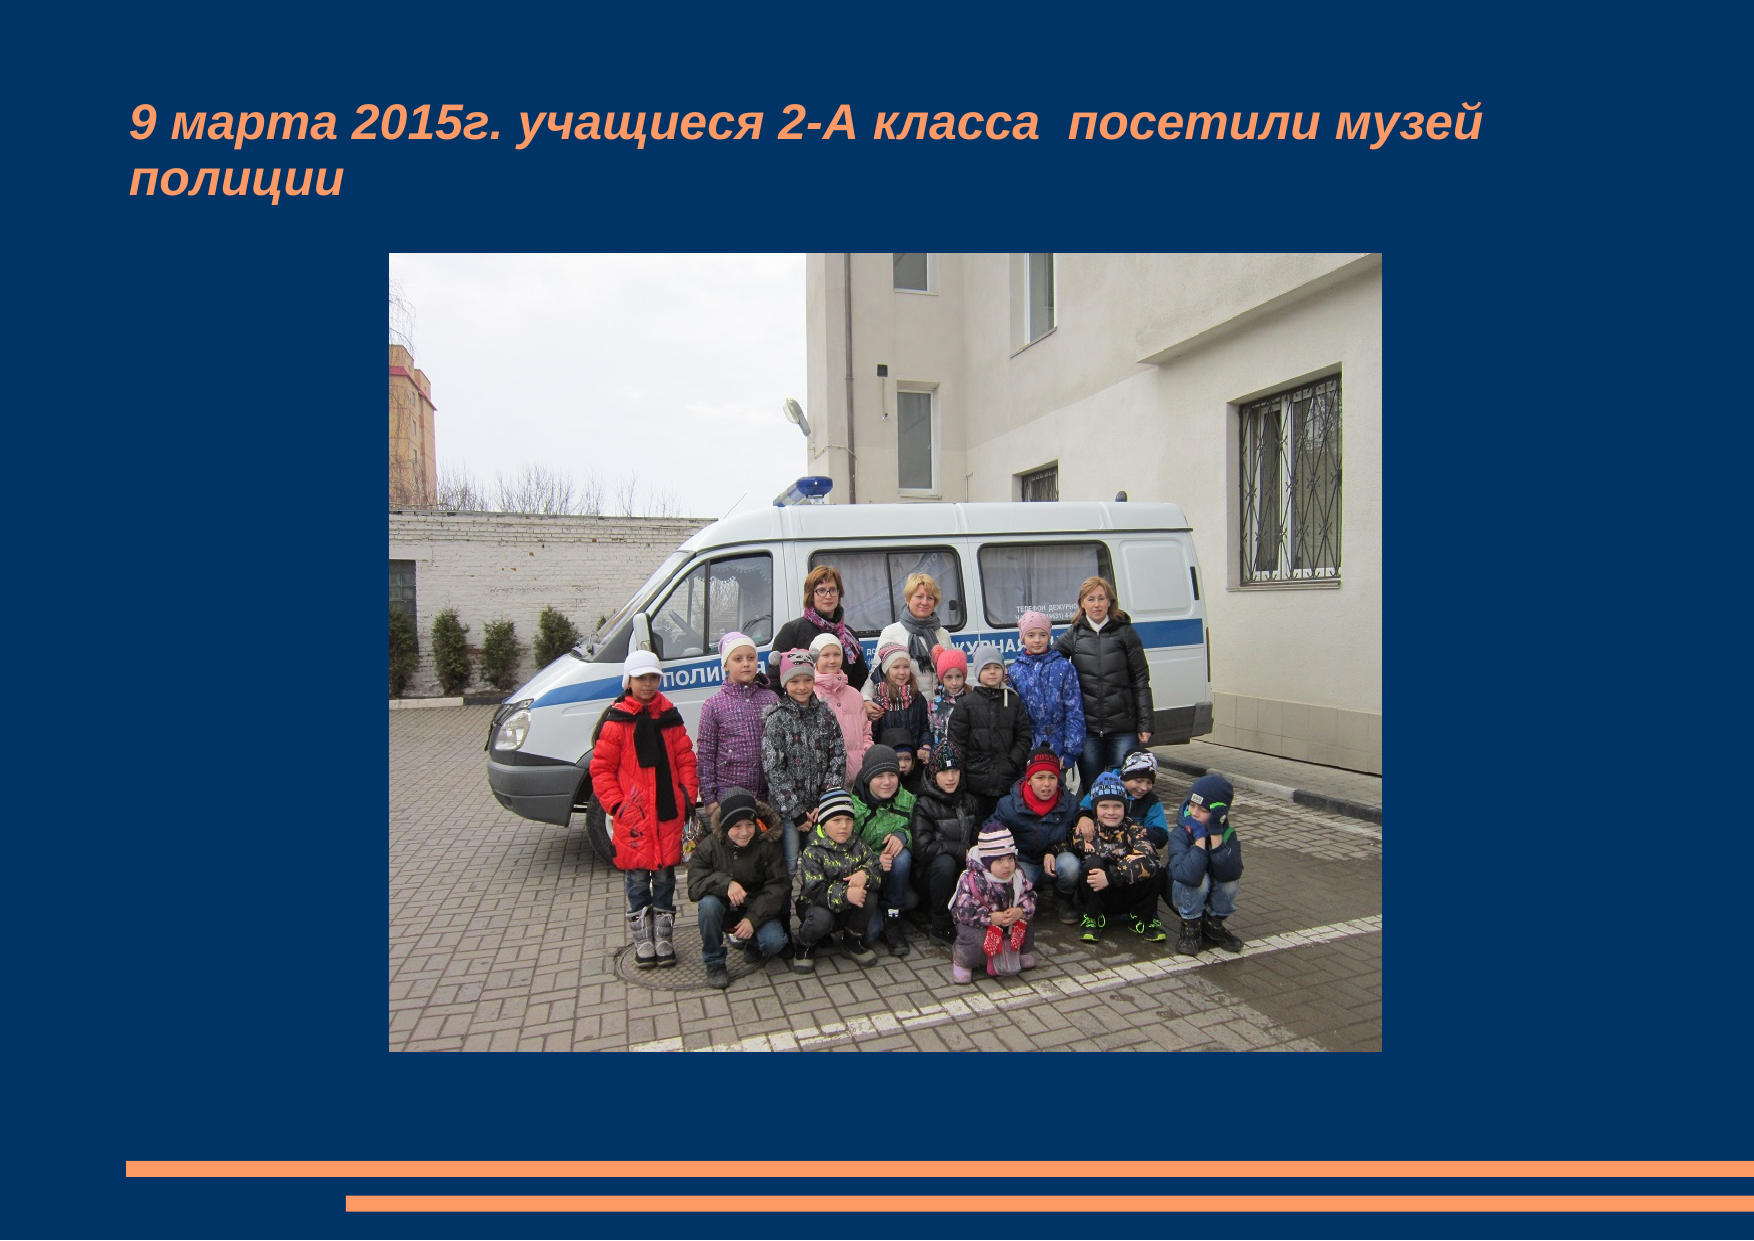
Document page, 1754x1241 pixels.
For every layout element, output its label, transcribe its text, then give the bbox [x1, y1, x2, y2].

title 9 марта 2015г. учащиеся 2-А класса посетили музей полиции [128, 46, 1627, 254]
picture [389, 253, 1382, 1052]
